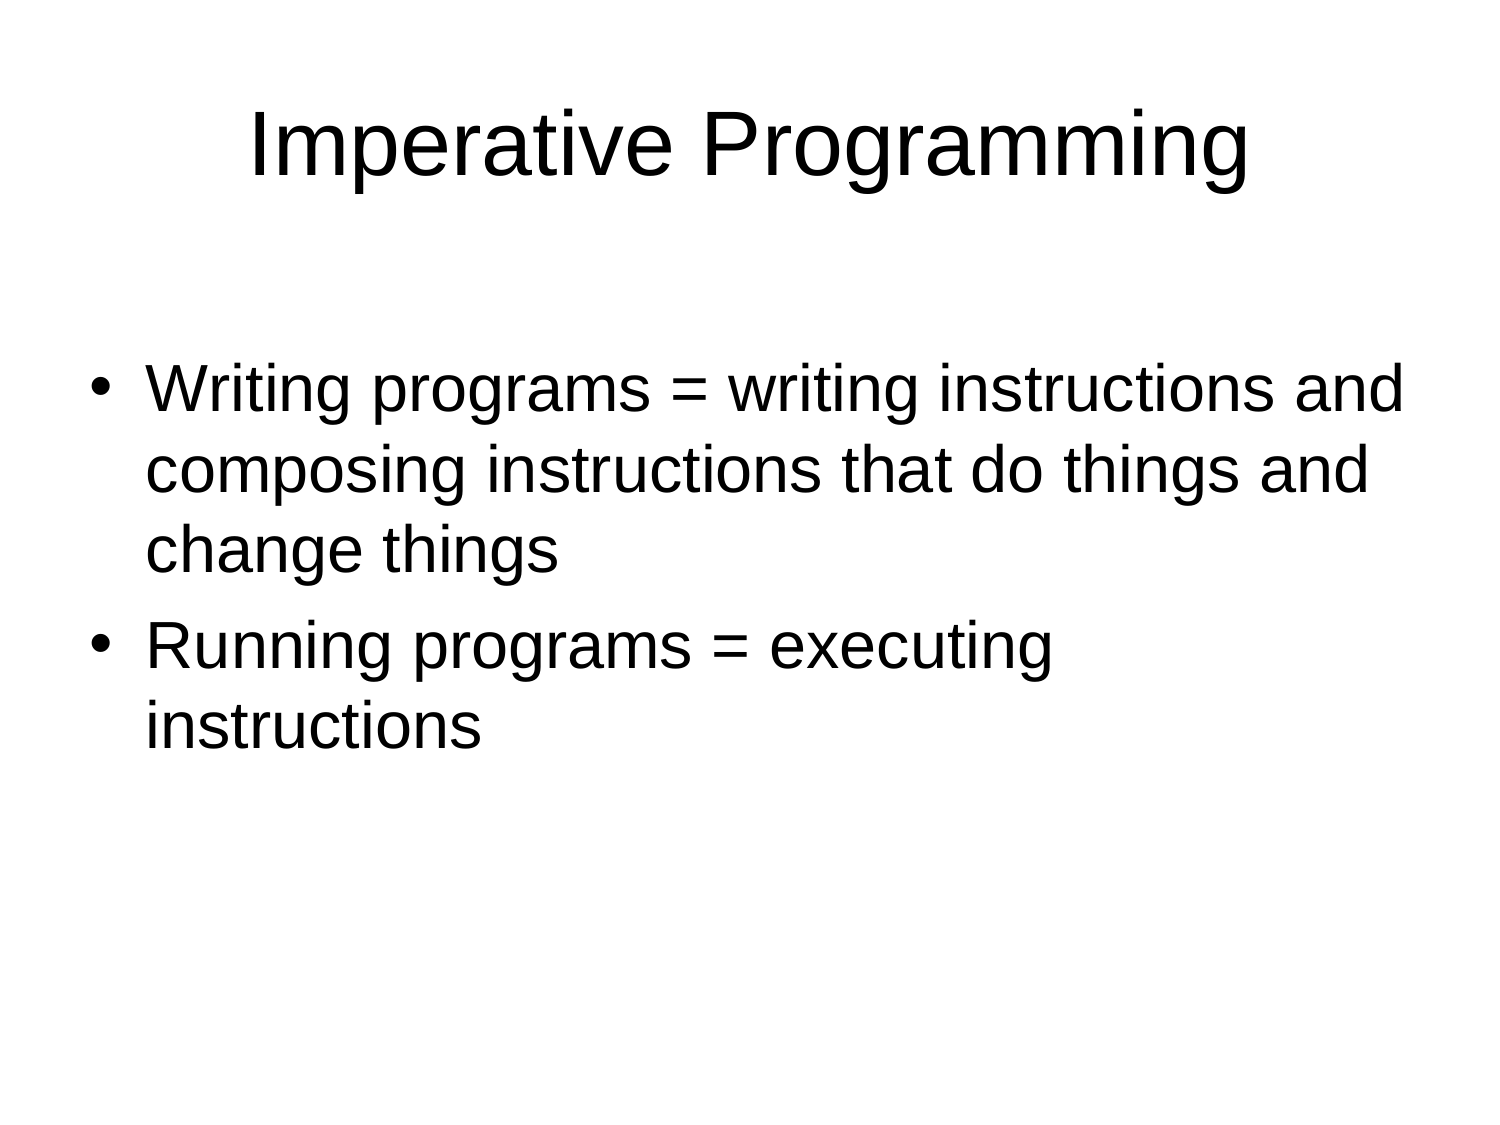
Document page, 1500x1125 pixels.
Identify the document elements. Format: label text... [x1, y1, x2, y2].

list Writing programs = writing instructions and composing instructions that do things and change things Running programs = executing instructions [75, 337, 1426, 1005]
title Imperative Programming [75, 44, 1426, 233]
